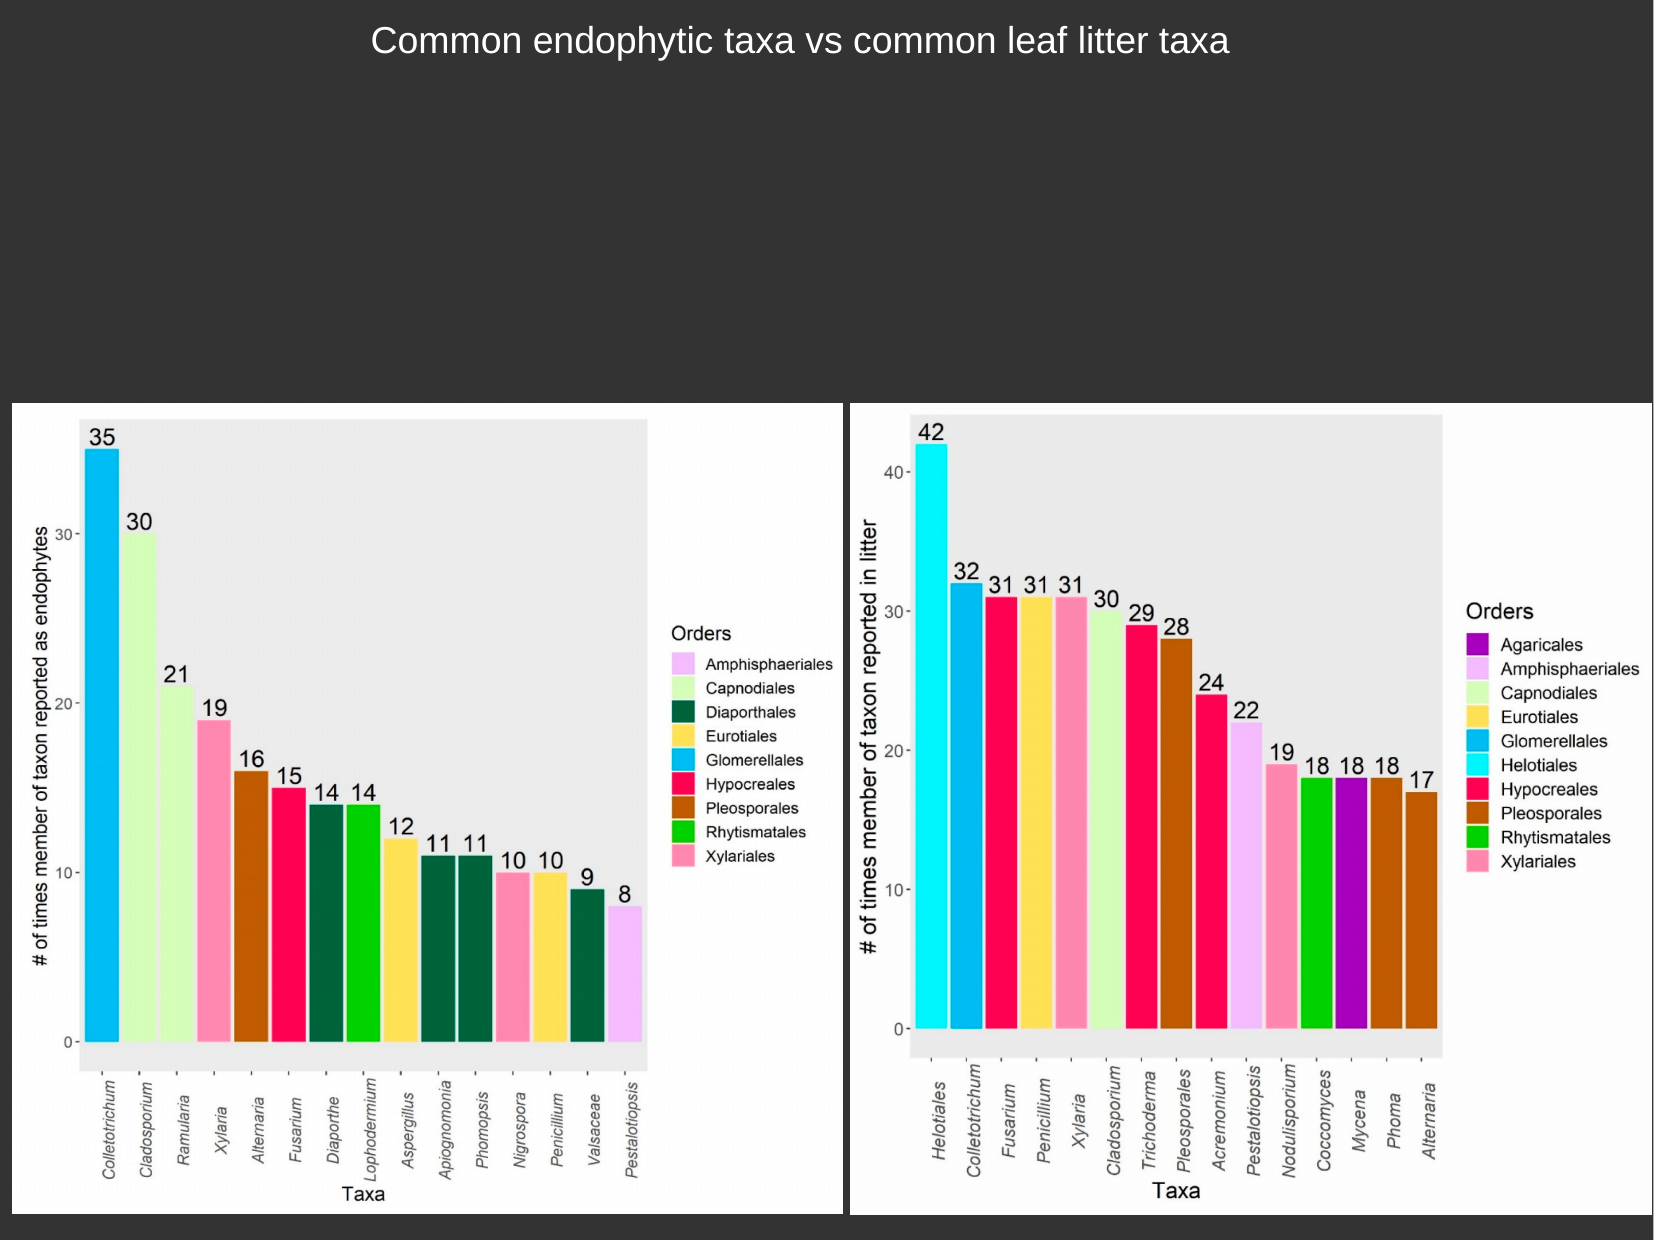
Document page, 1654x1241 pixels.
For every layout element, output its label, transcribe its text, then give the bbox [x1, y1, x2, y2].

picture [12, 403, 843, 1214]
text_box Common endophytic taxa vs common leaf litter taxa [355, 11, 1522, 111]
picture [850, 403, 1652, 1215]
